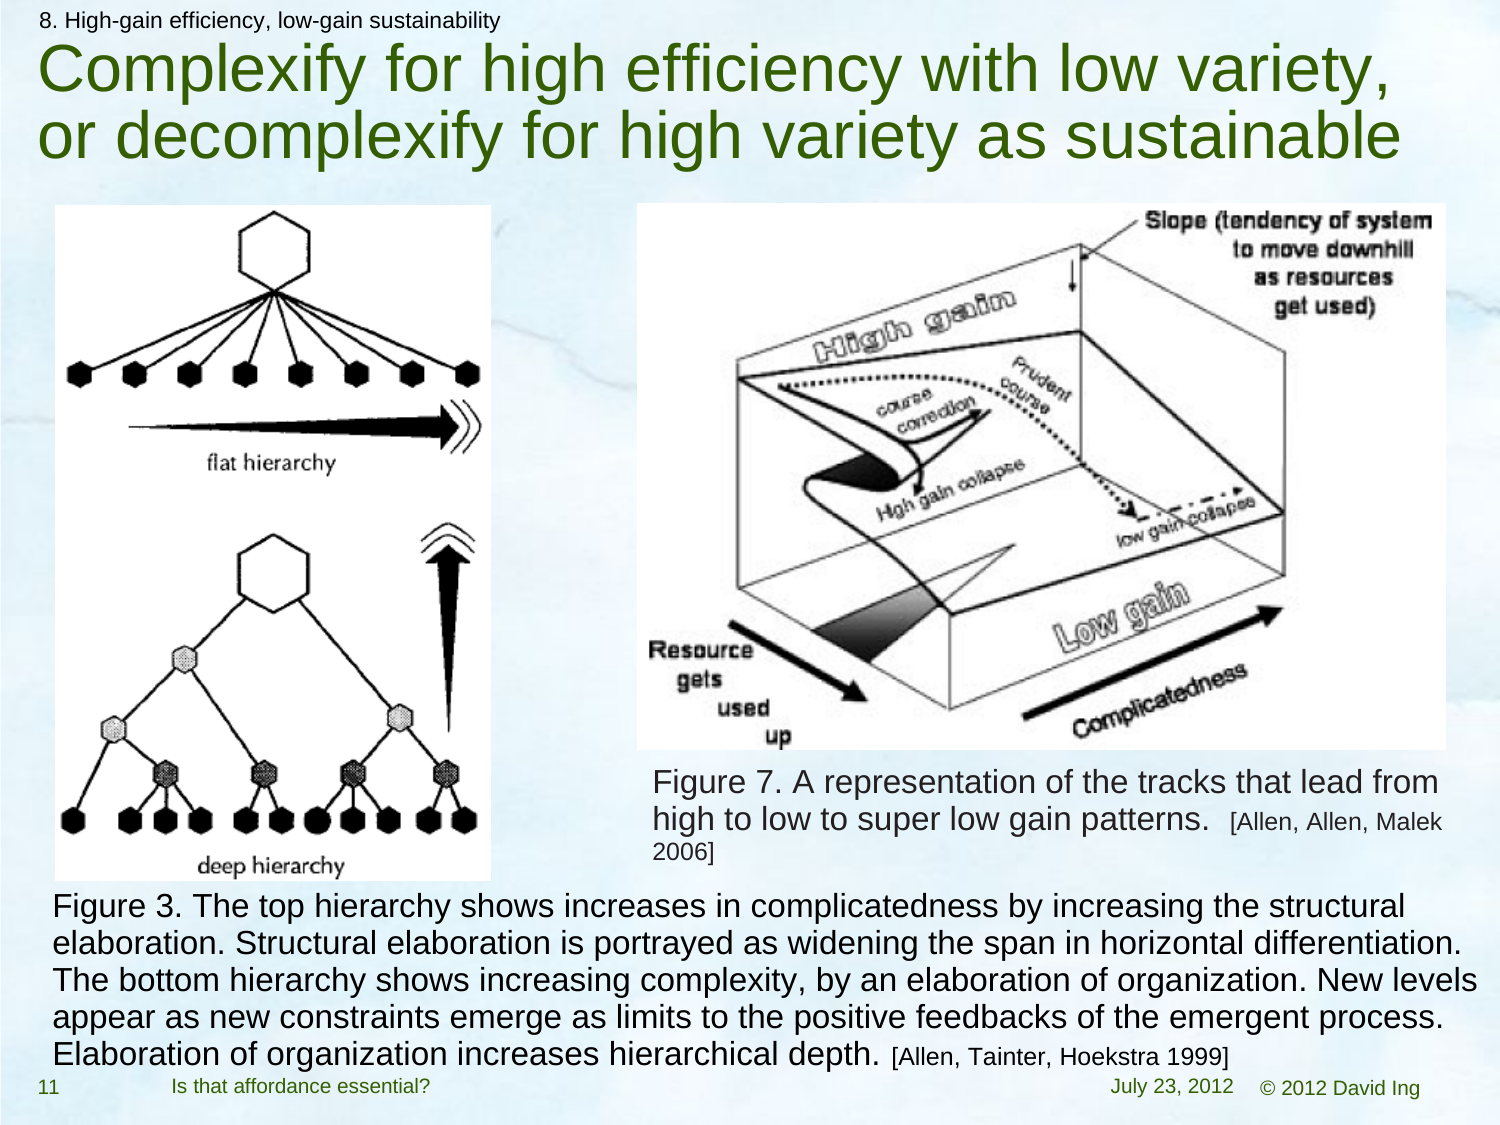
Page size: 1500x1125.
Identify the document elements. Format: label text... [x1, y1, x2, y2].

picture [1202, 1080, 1208, 1092]
title Complexify for high efficiency with low variety, or decomplexify for high variety as sustainable [37, 37, 1463, 180]
text_box Figure 7. A representation of the tracks that lead from high to low to super low gain patterns. [Allen, Allen, Malek 2006] [637, 755, 1463, 879]
text_box Figure 3. The top hierarchy shows increases in complicatedness by increasing the structural elaboration. Structural elaboration is portrayed as widening the span in horizontal differentiation. The bottom hierarchy shows increasing complexity, by an elaboration of organization. New levels appear as new constraints emerge as limits to the positive feedbacks of the emergent process. Elaboration of organization increases hierarchical depth. [Allen, Tainter, Hoekstra 1999] [37, 879, 1500, 1080]
text_box 8. High-gain efficiency, low-gain sustainability [24, 0, 1291, 42]
picture [1295, 1082, 1301, 1094]
picture [0, 0, 1500, 1125]
